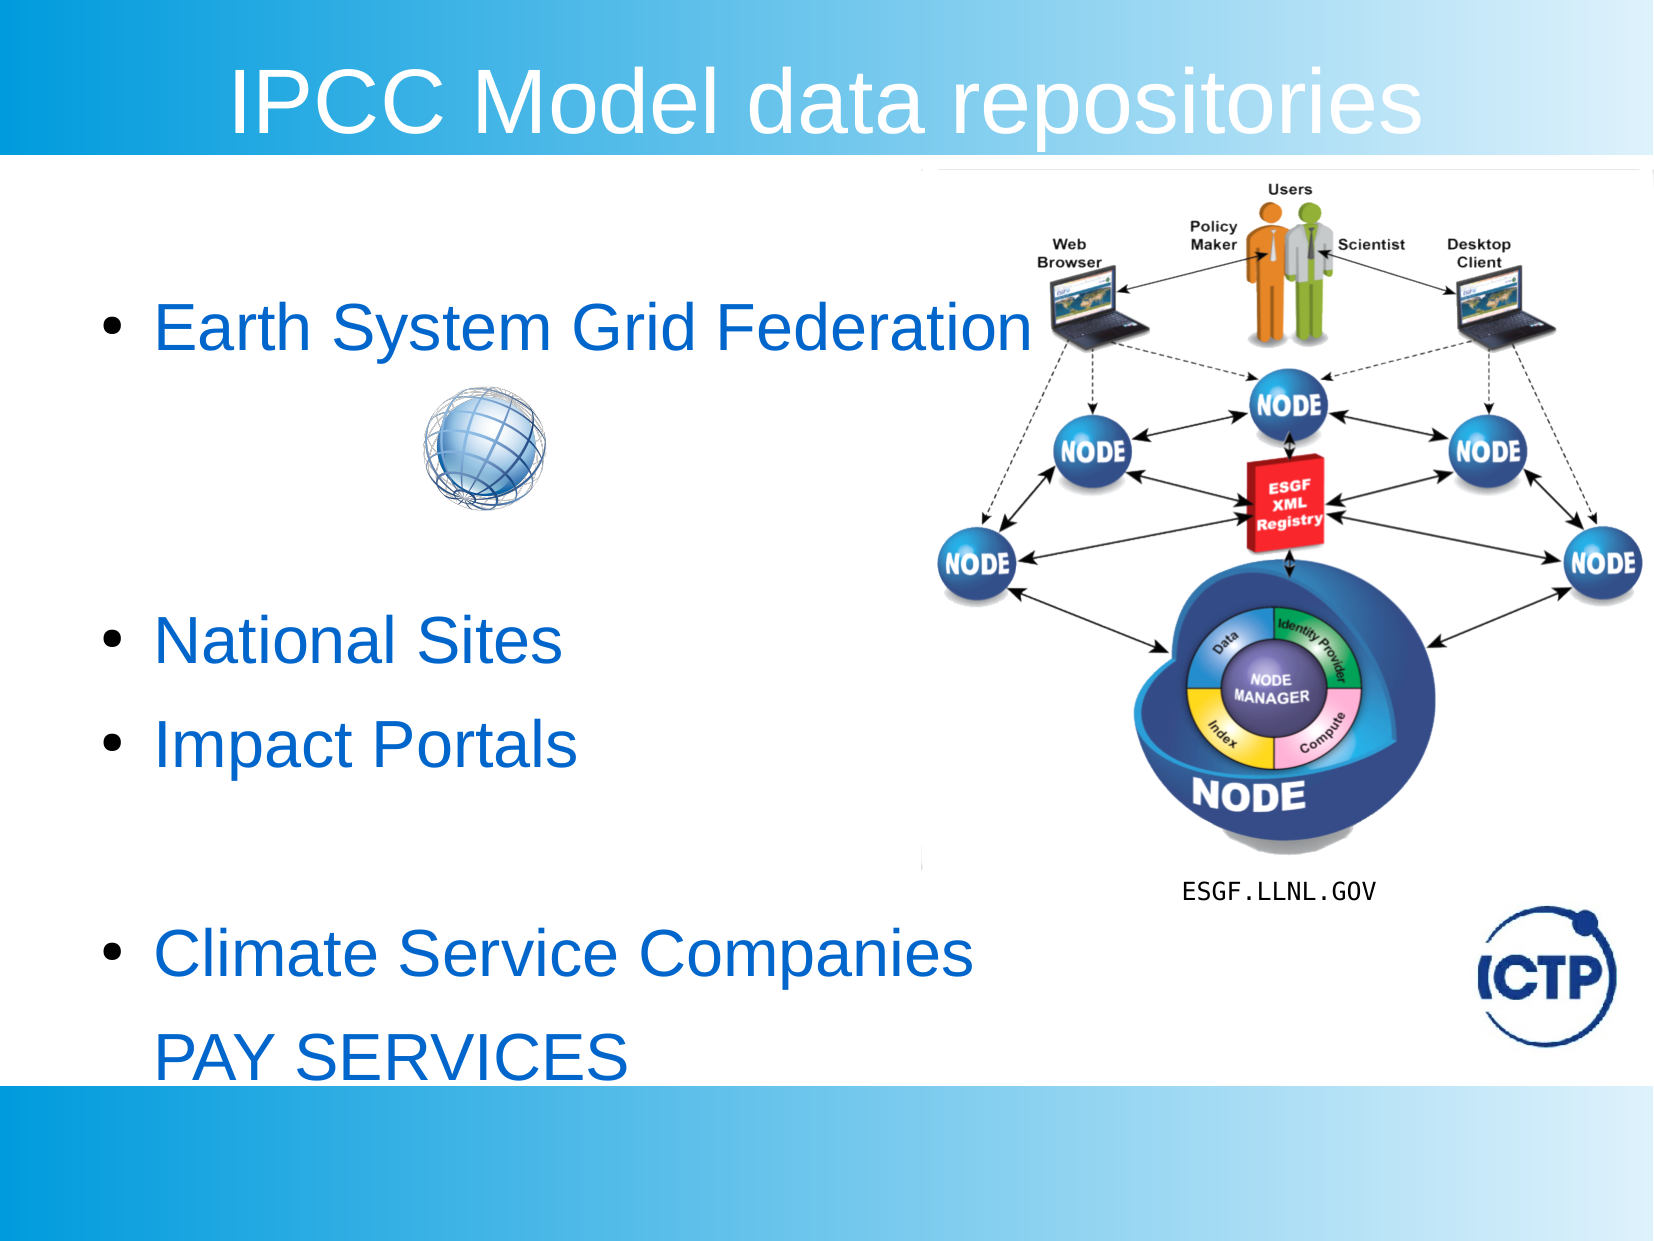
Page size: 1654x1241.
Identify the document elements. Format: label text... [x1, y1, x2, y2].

picture [921, 169, 1654, 883]
picture [1470, 899, 1626, 1065]
picture [404, 361, 568, 526]
text_box ESGF.LLNL.GOV [1166, 883, 1392, 915]
list Earth System Grid Federation National Sites Impact Portals Climate Service Companies PAY SERVICES [82, 290, 1571, 1010]
title IPCC Model data repositories [82, 49, 1571, 155]
